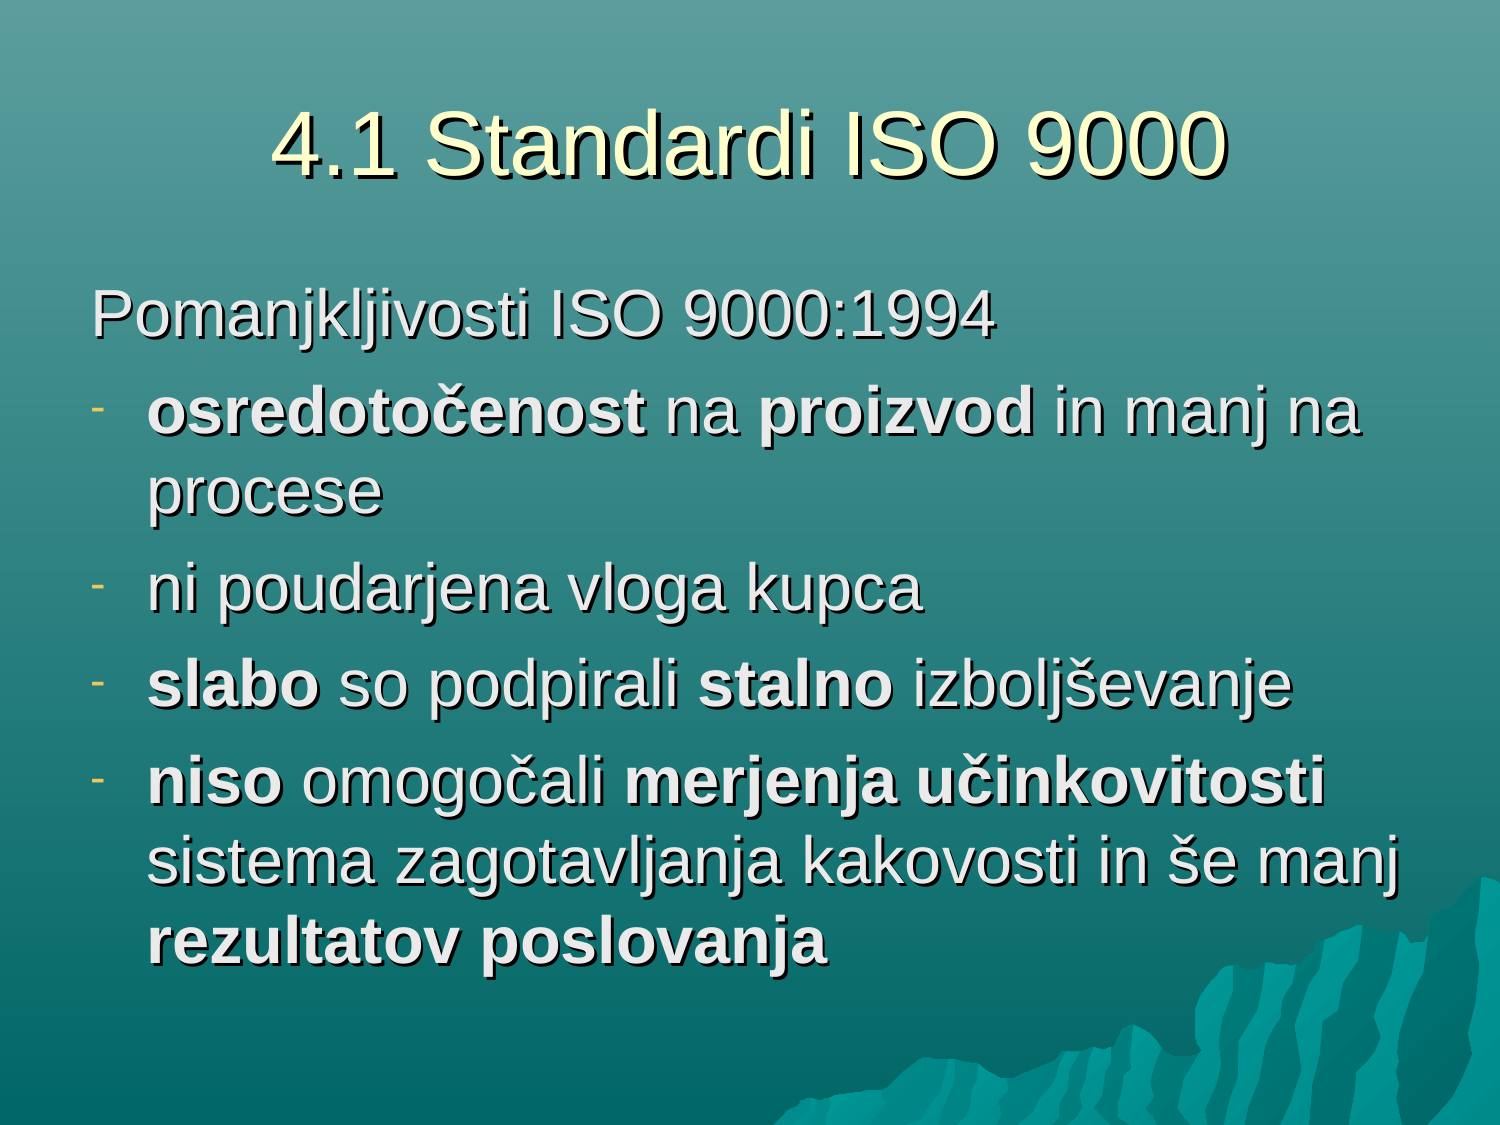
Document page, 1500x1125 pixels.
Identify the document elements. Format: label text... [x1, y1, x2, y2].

list Pomanjkljivosti ISO 9000:1994 osredotočenost na proizvod in manj na procese ni poudarjena vloga kupca slabo so podpirali stalno izboljševanje niso omogočali merjenja učinkovitosti sistema zagotavljanja kakovosti in še manj rezultatov poslovanja [75, 262, 1426, 1081]
title 4.1 Standardi ISO 9000 [75, 45, 1426, 233]
